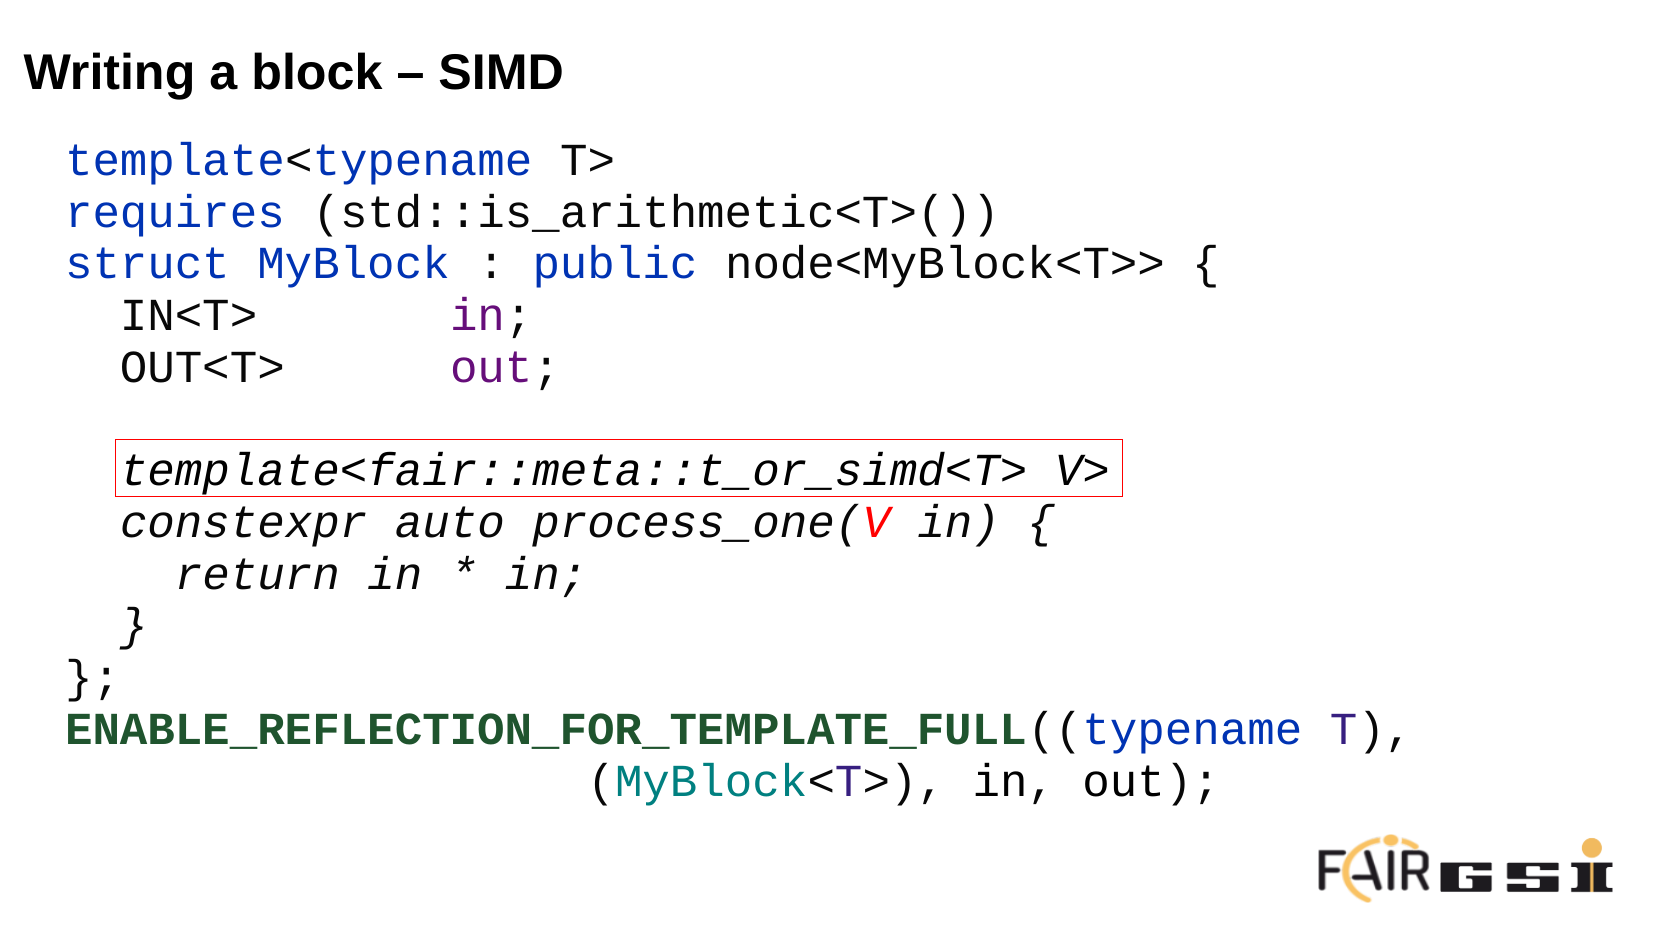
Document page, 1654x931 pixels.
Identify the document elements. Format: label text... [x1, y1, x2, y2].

title Writing a block – SIMD [23, 5, 1638, 139]
text_box template<typename T> requires (std::is_arithmetic<T>()) struct MyBlock : public node<MyBlock<T>> { IN<T> in; OUT<T> out; template<fair::meta::t_or_simd<T> V> constexpr auto process_one(V in) { return in * in; } }; ENABLE_REFLECTION_FOR_TEMPLATE_FULL((typename T), (MyBlock<T>), in, out); [50, 129, 1595, 833]
picture [1318, 833, 1430, 904]
picture [1439, 836, 1615, 895]
